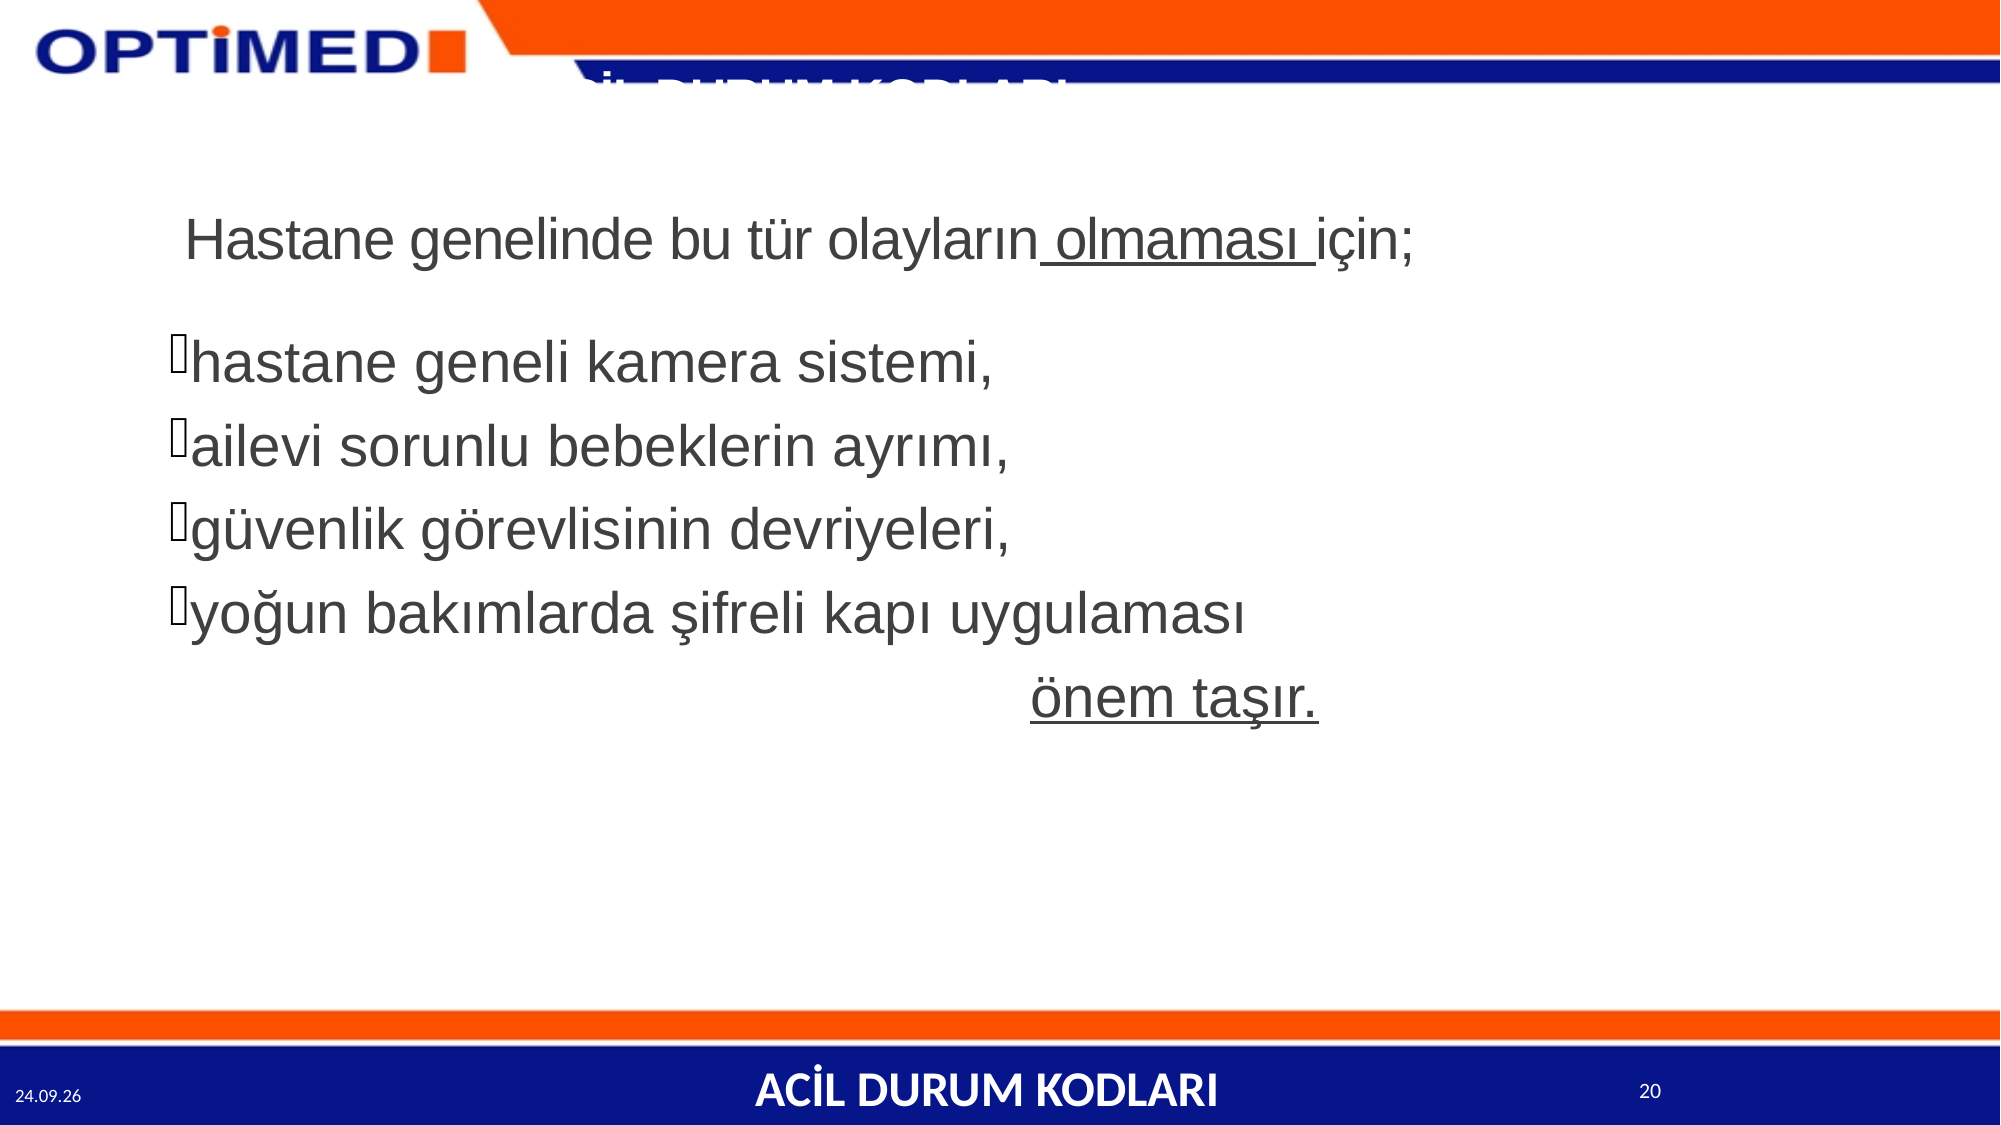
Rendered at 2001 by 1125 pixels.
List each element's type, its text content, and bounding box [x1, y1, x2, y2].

picture [0, 0, 2000, 1125]
text_box Hastane genelinde bu tür olayların olmaması için; [169, 68, 1632, 279]
text_box 12.10.2021 [0, 1065, 350, 1125]
picture [966, 529, 1034, 596]
title ACİL DURUM KODLARI [515, 7, 1961, 62]
text_box ACİL DURUM KODLARI [350, 1049, 1625, 1125]
text_box hastane geneli kamera sistemi, ailevi sorunlu bebeklerin ayrımı, güvenlik görevlisinin devriyeleri, yoğun bakımlarda şifreli kapı uygulaması önem taşır. [169, 324, 1632, 945]
text_box [0, 196, 1977, 1120]
